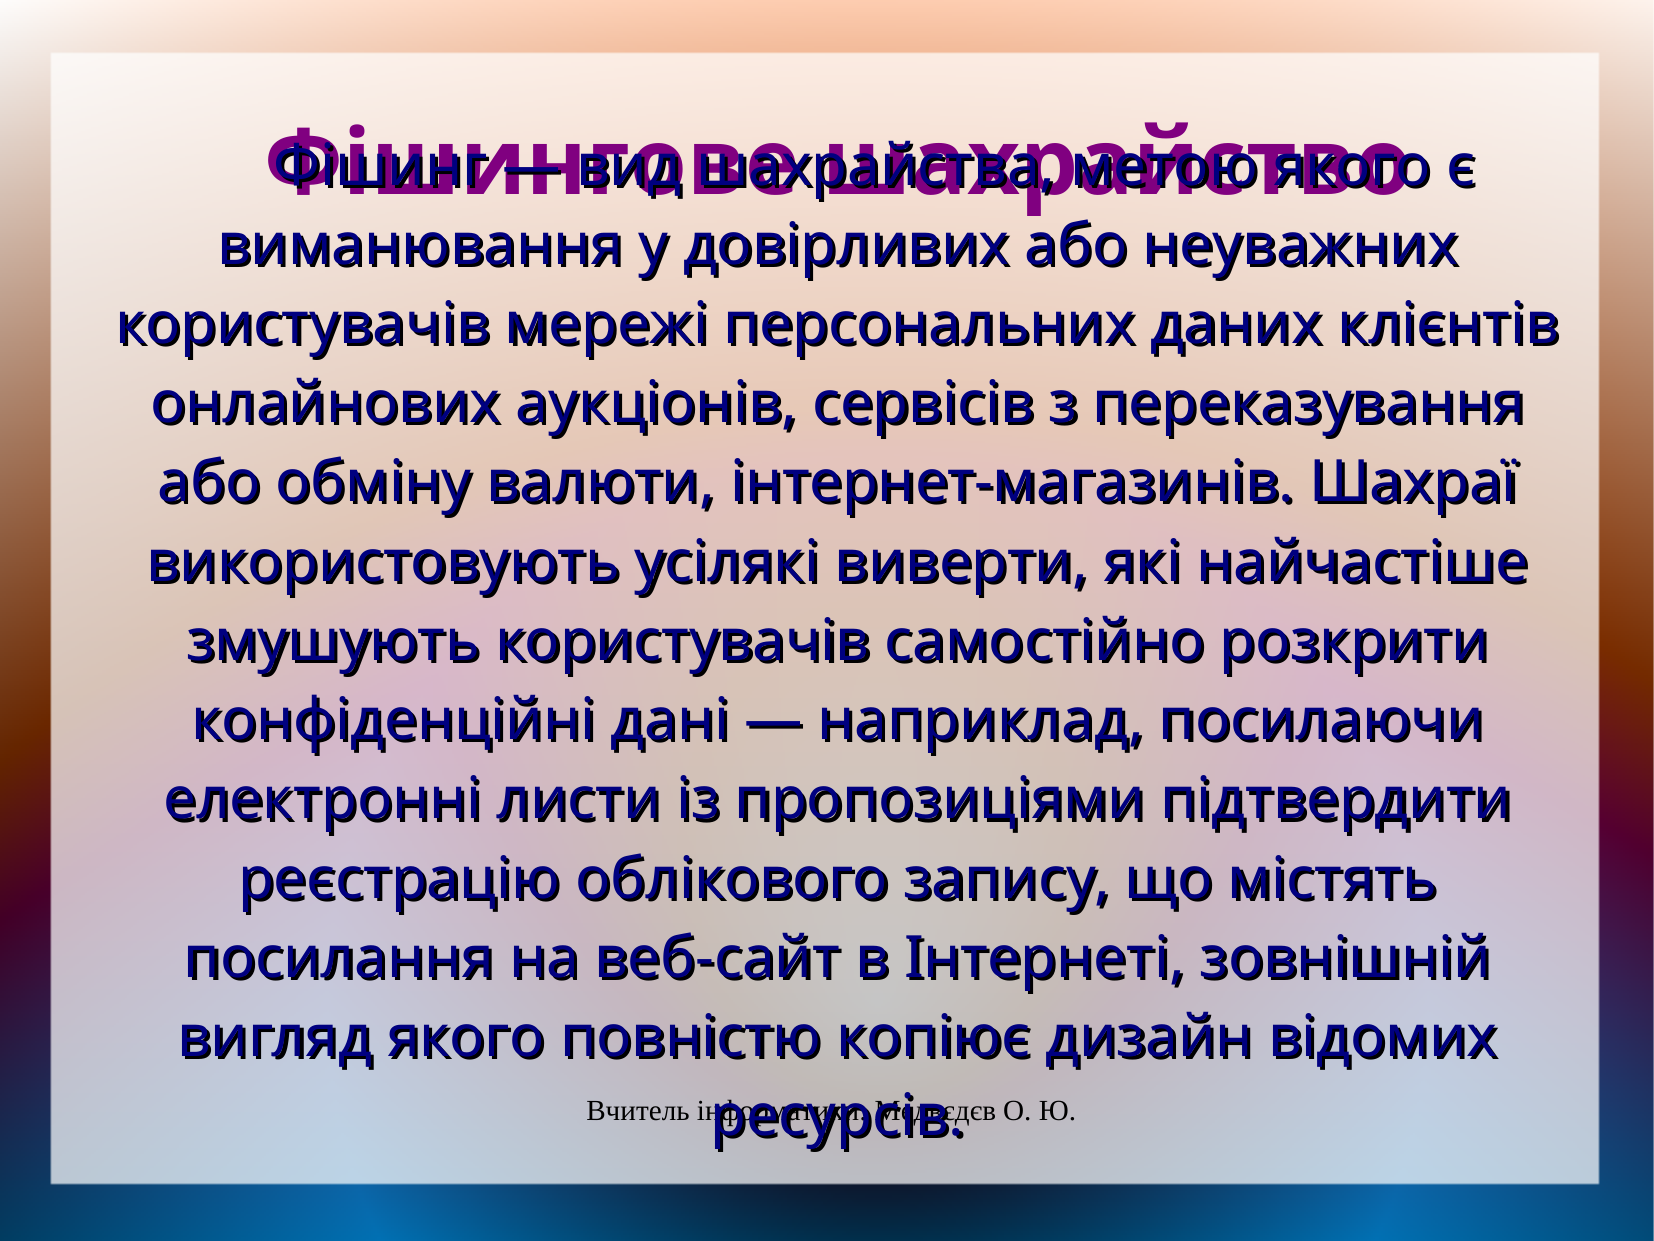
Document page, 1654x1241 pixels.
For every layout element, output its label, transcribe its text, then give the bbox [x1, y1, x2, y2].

subtitle Фішинг — вид шахрайства, метою якого є виманювання у довірливих або неуважних користувачів мережі персональних даних клієнтів онлайнових аукціонів, сервісів з переказування або обміну валюти, інтернет-магазинів. Шахраї використовують усілякі виверти, які найчастіше змушують користувачів самостійно розкрити конфіденційні дані — наприклад, посилаючи електронні листи із пропозиціями підтвердити реєстрацію облікового запису, що містять посилання на веб-сайт в Інтернеті, зовнішній вигляд якого повністю копіює дизайн відомих ресурсів. [59, 188, 1571, 1087]
picture [0, 0, 1654, 1241]
title Фішингове шахрайство [82, 55, 1571, 188]
